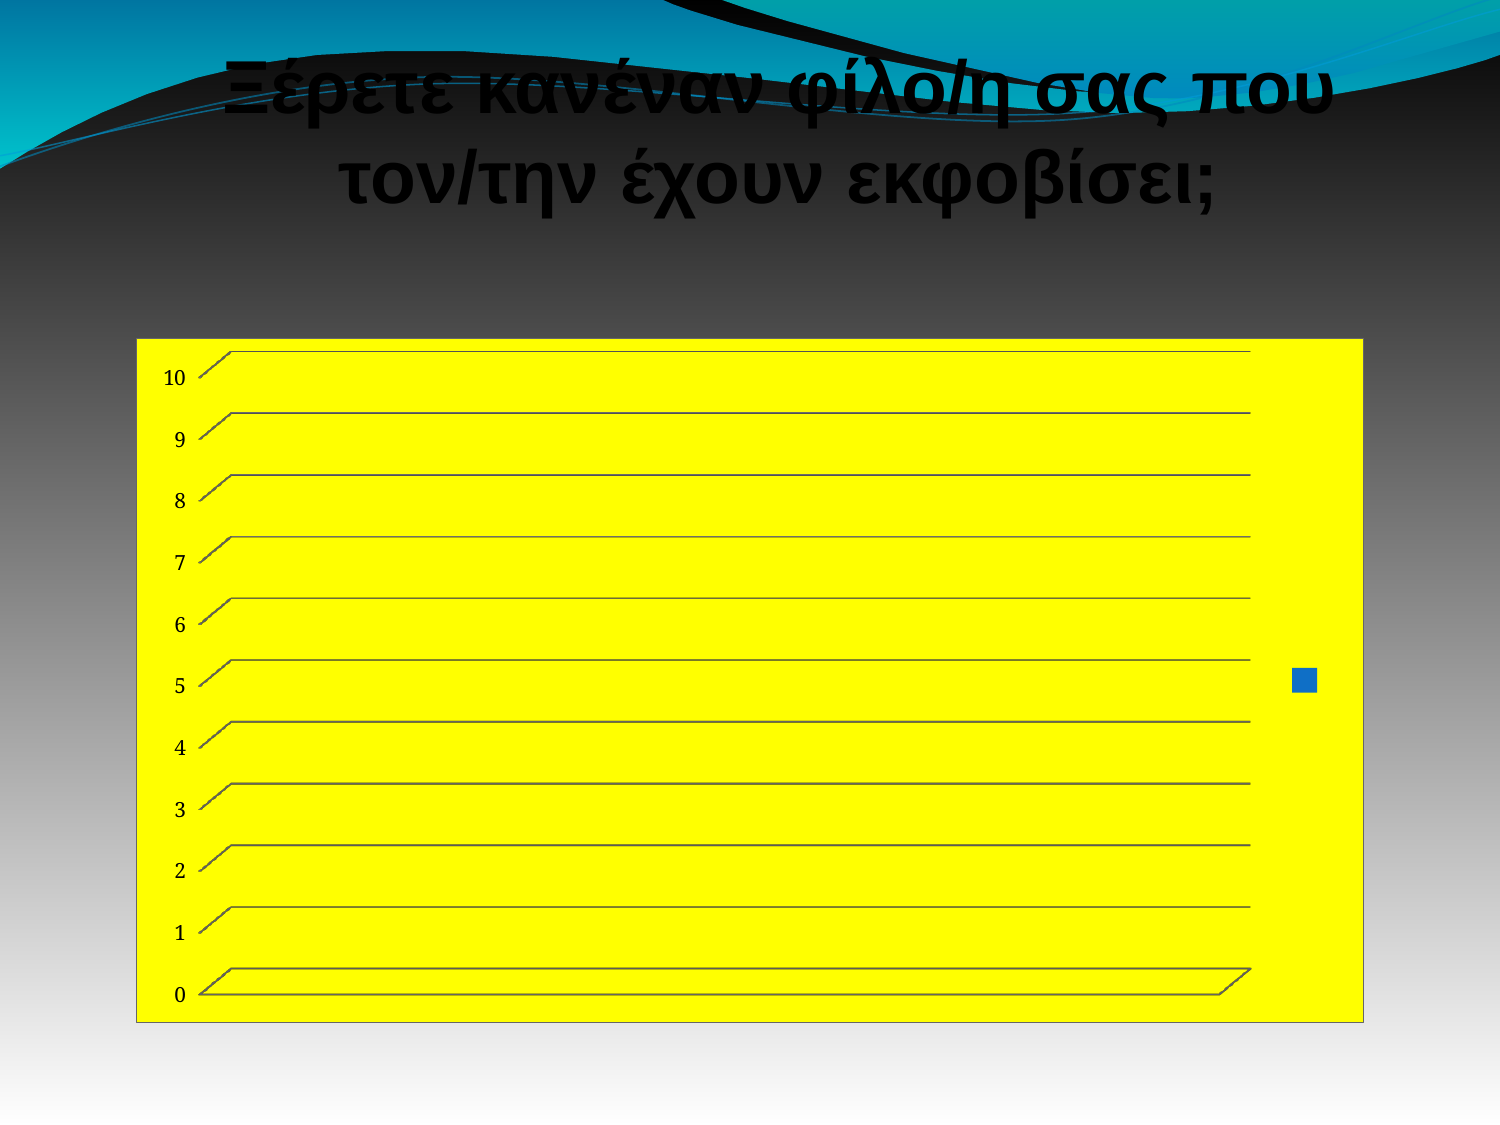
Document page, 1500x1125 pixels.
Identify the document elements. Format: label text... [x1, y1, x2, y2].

chart [135, 337, 1365, 1024]
text_box Ξέρετε κανέναν φίλο/η σας που τον/την έχουν εκφοβίσει; [88, 30, 1471, 226]
